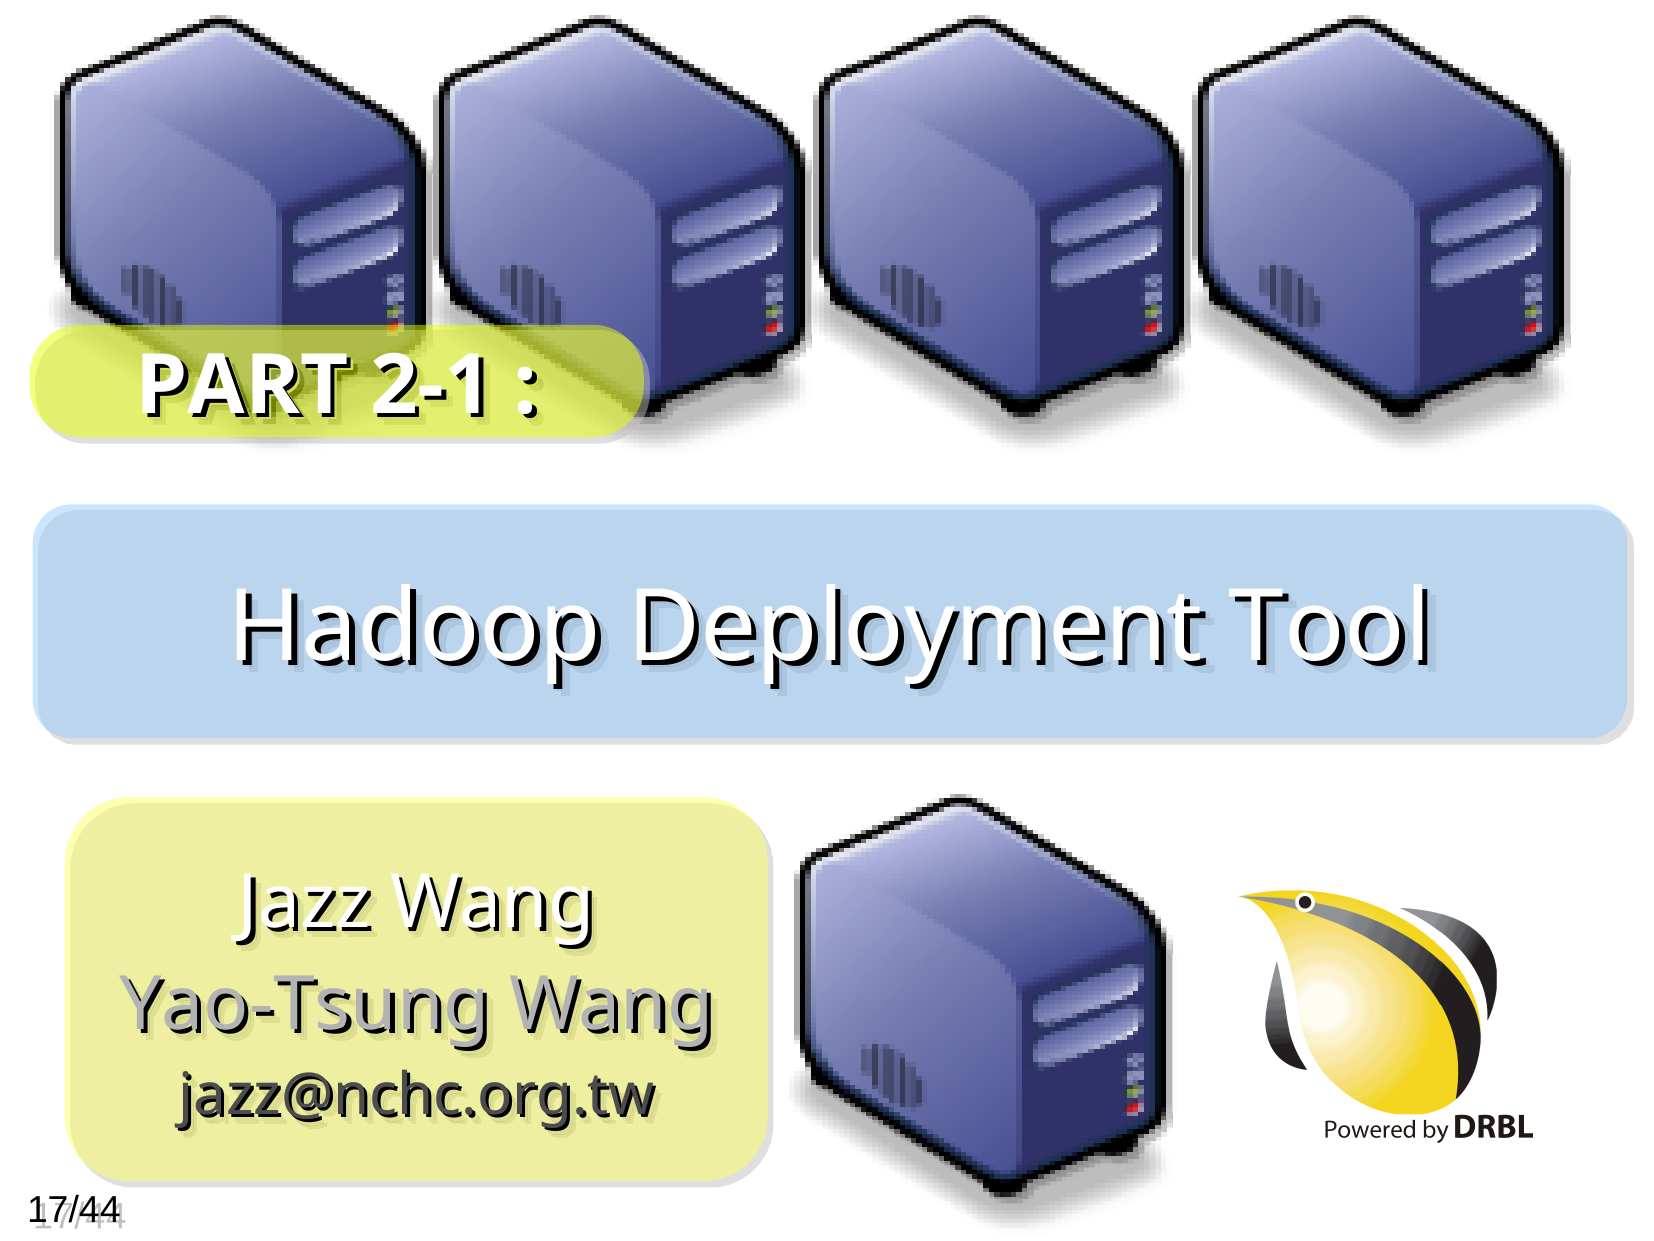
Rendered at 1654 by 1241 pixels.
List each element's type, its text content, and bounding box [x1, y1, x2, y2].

text_box Jazz Wang Yao-Tsung Wang jazz@nchc.org.tw [64, 797, 768, 1182]
text_box PART 2-1 : [29, 324, 644, 438]
text_box Hadoop Deployment Tool [32, 504, 1628, 739]
picture [1224, 874, 1548, 1152]
picture [767, 781, 1211, 1241]
text_box 16/44 [0, 1181, 148, 1239]
picture [27, 2, 1609, 502]
